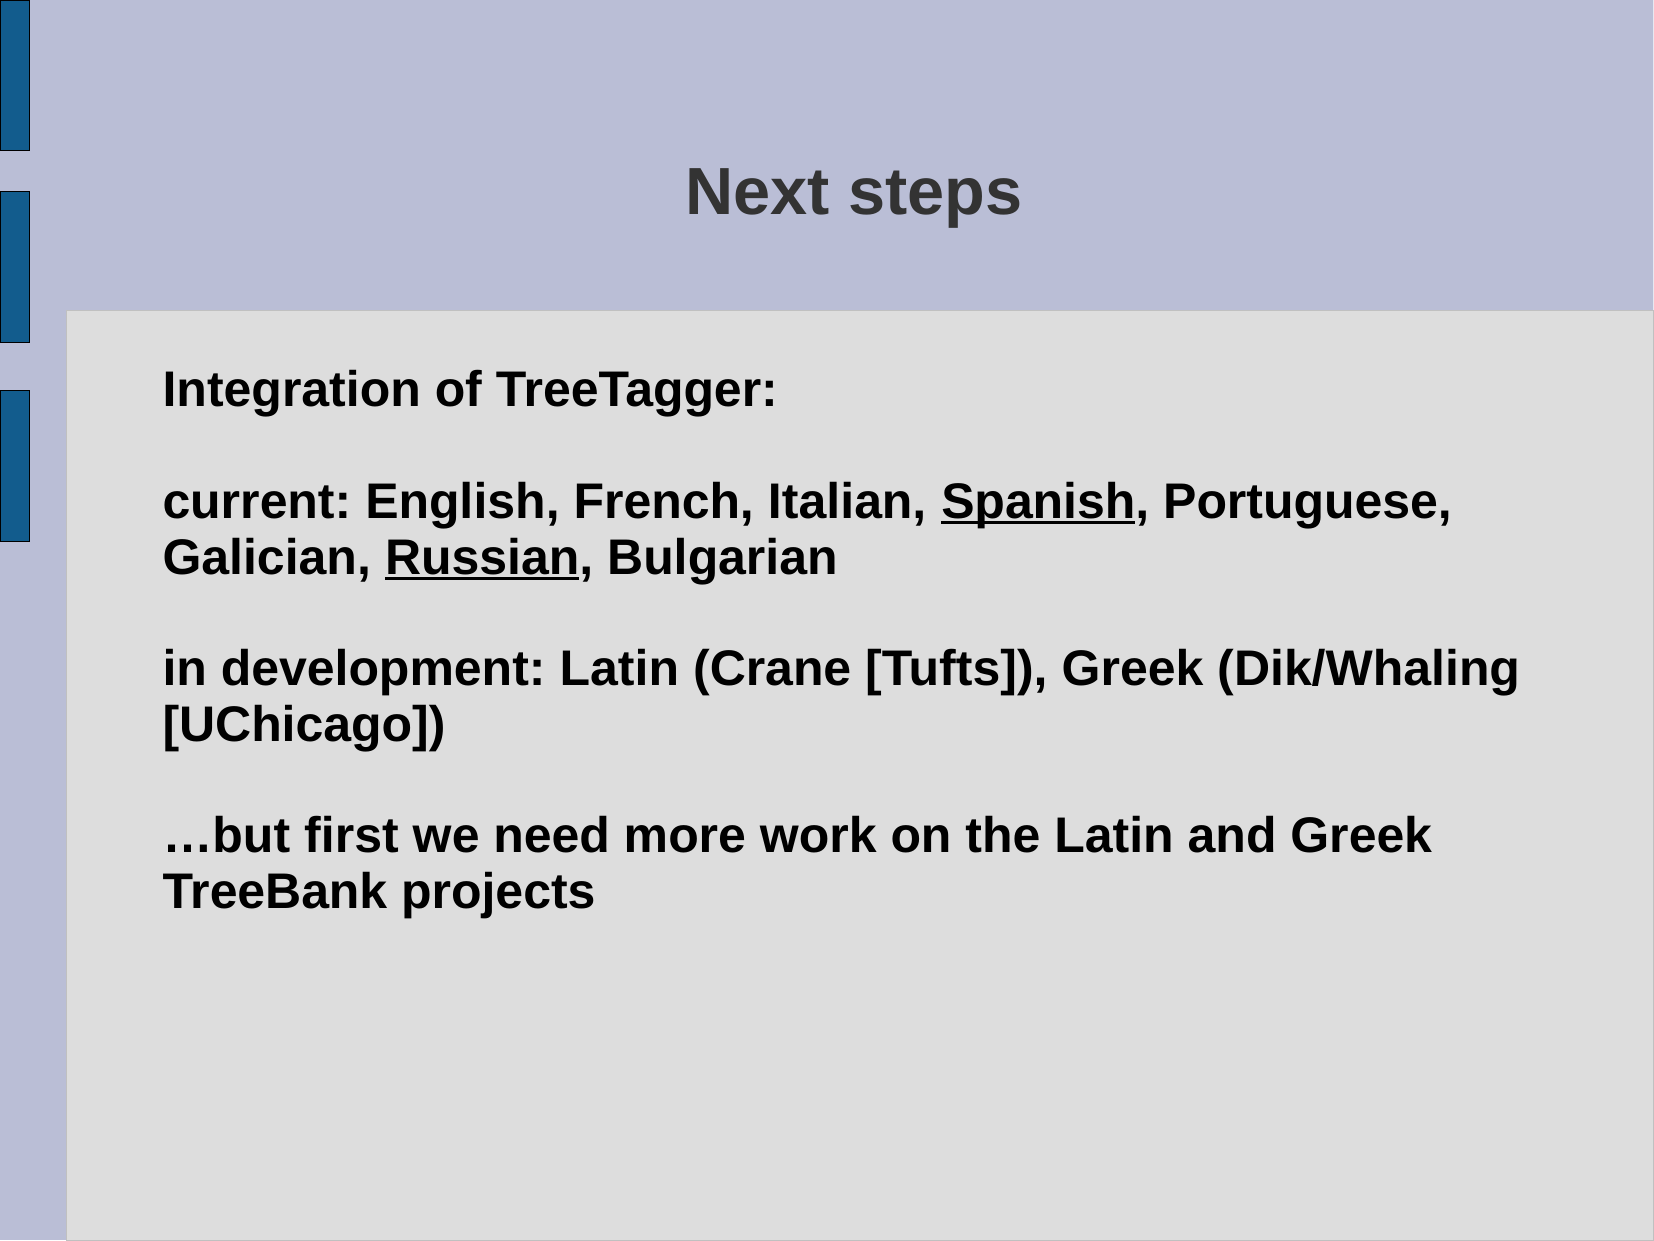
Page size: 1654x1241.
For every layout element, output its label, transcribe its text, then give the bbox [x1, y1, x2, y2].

text_box Integration of TreeTagger: current: English, French, Italian, Spanish, Portuguese, Galician, Russian, Bulgarian in development: Latin (Crane [Tufts]), Greek (Dik/Whaling [UChicago]) …but first we need more work on the Latin and Greek TreeBank projects [147, 354, 1635, 1151]
title Next steps [147, 88, 1560, 296]
